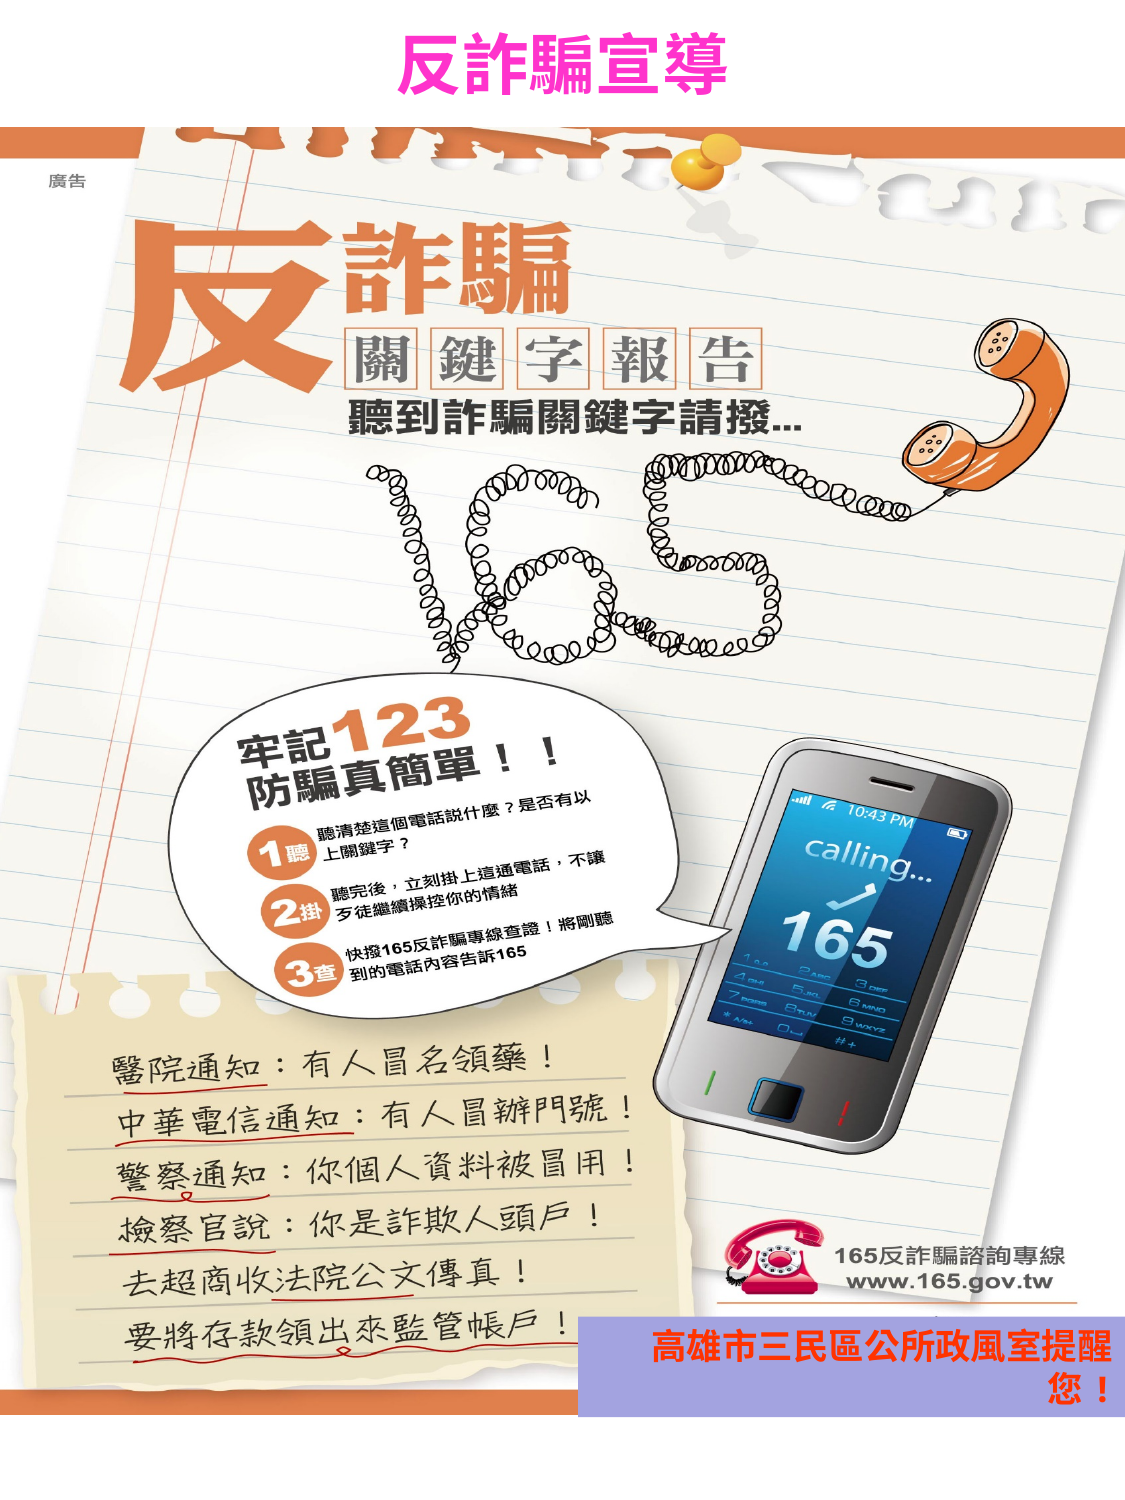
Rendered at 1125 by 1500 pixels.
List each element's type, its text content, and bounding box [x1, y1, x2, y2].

text_box 反詐騙宣導 [278, 14, 846, 111]
picture [0, 127, 1125, 1415]
text_box 高雄市三民區公所政風室提醒您! [578, 1316, 1125, 1418]
